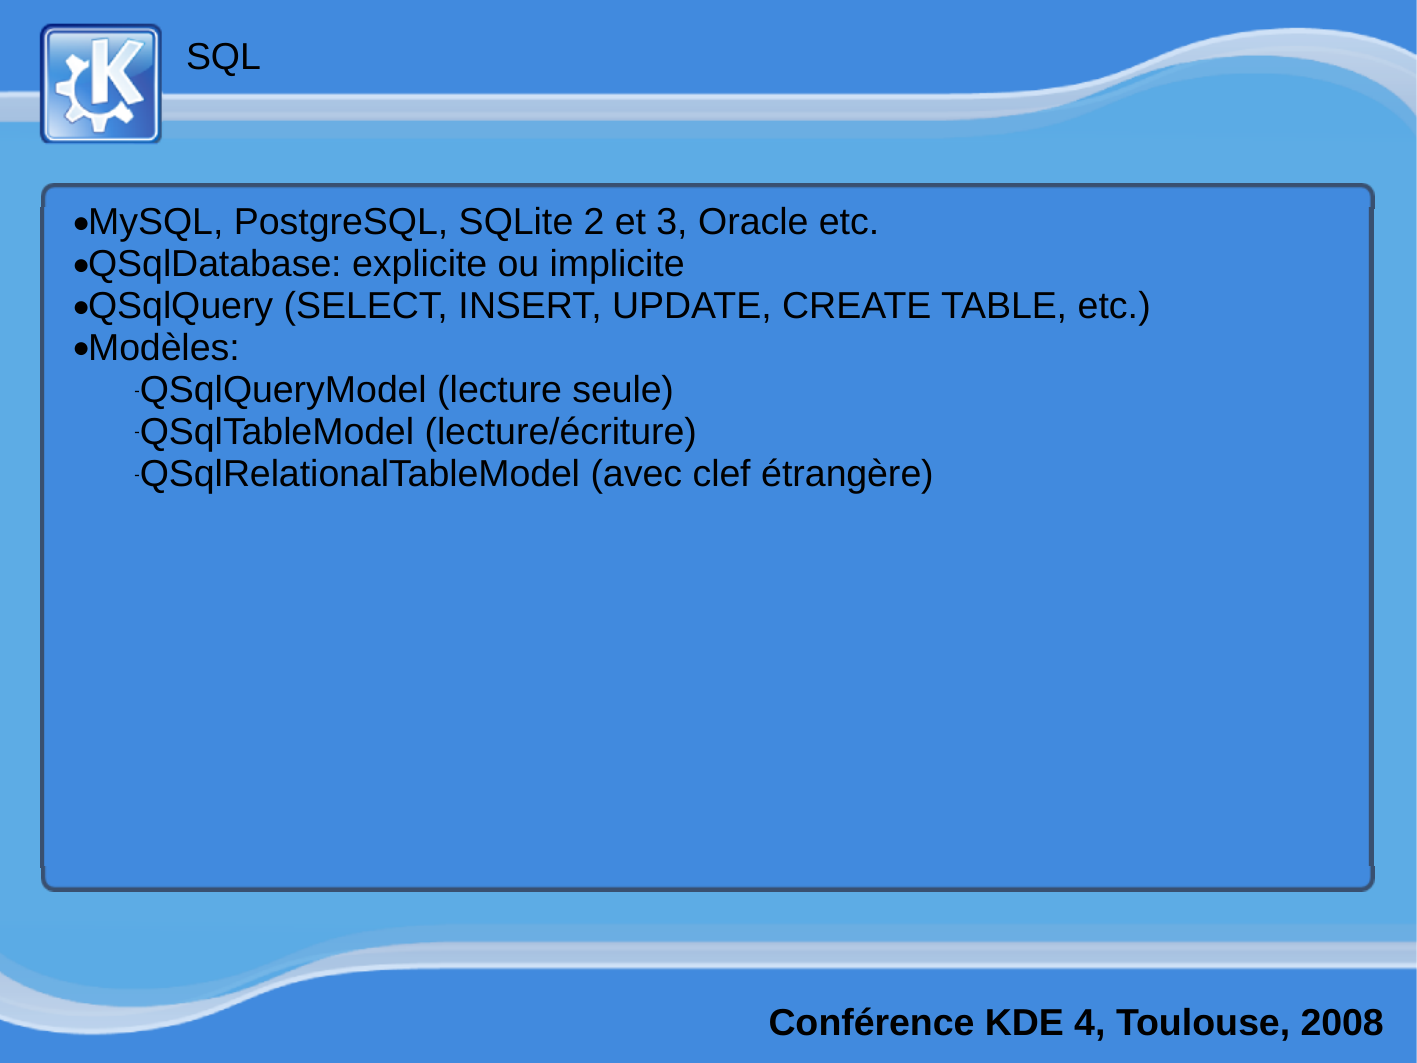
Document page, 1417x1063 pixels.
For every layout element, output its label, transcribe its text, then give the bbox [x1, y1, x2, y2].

text_box MySQL, PostgreSQL, SQLite 2 et 3, Oracle etc. QSqlDatabase: explicite ou implicite QSqlQuery (SELECT, INSERT, UPDATE, CREATE TABLE, etc.) Modèles: QSqlQueryModel (lecture seule) QSqlTableModel (lecture/écriture) QSqlRelationalTableModel (avec clef étrangère) [58, 193, 1360, 888]
text_box SQL [171, 27, 1048, 105]
picture [0, 0, 1417, 1063]
